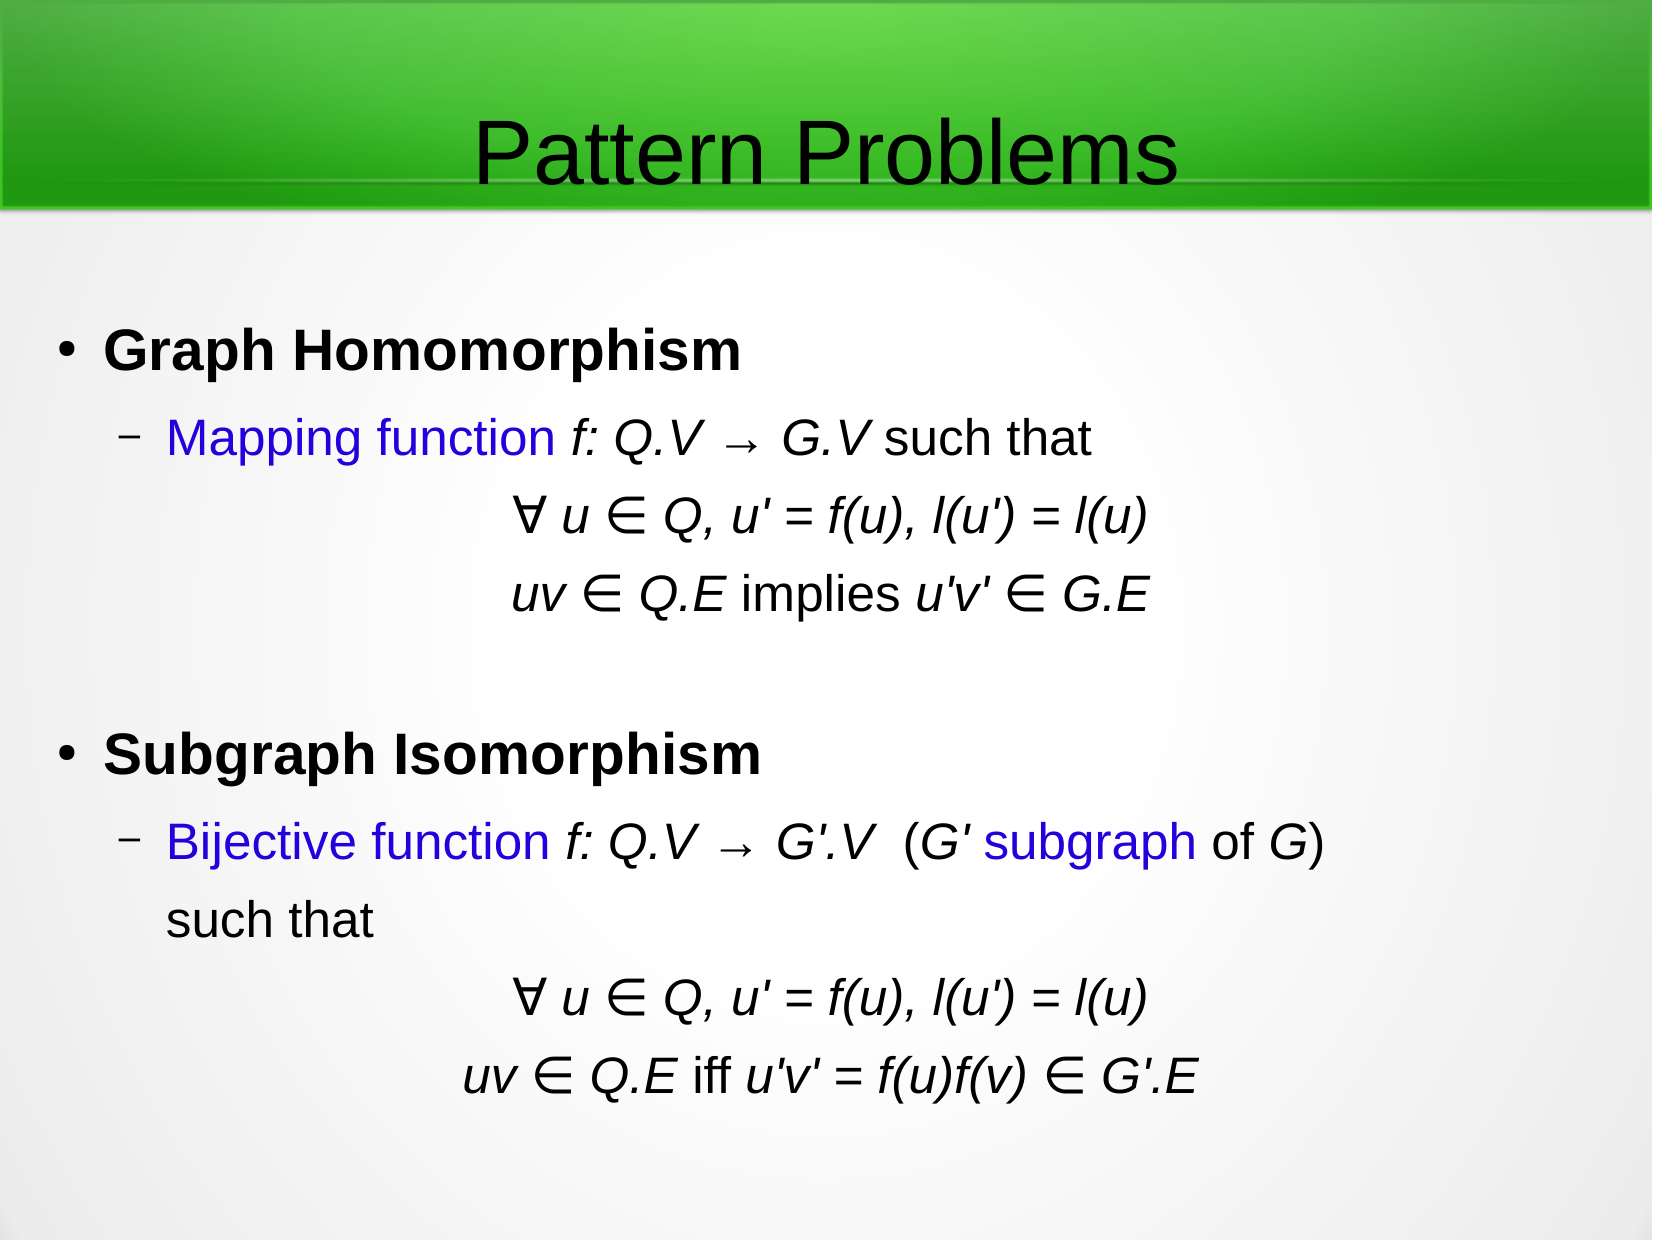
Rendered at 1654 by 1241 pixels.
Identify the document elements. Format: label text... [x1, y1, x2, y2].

title Pattern Problems [82, 49, 1571, 257]
list Graph Homomorphism Mapping function f: Q.V → G.V such that ∀ u ∈ Q, u' = f(u), l(u') = l(u) uv ∈ Q.E implies u'v' ∈ G.E Subgraph Isomorphism Bijective function f: Q.V → G'.V (G' subgraph of G) such that ∀ u ∈ Q, u' = f(u), l(u') = l(u) uv ∈ Q.E iff u'v' = f(u)f(v) ∈ G'.E [41, 317, 1497, 1107]
